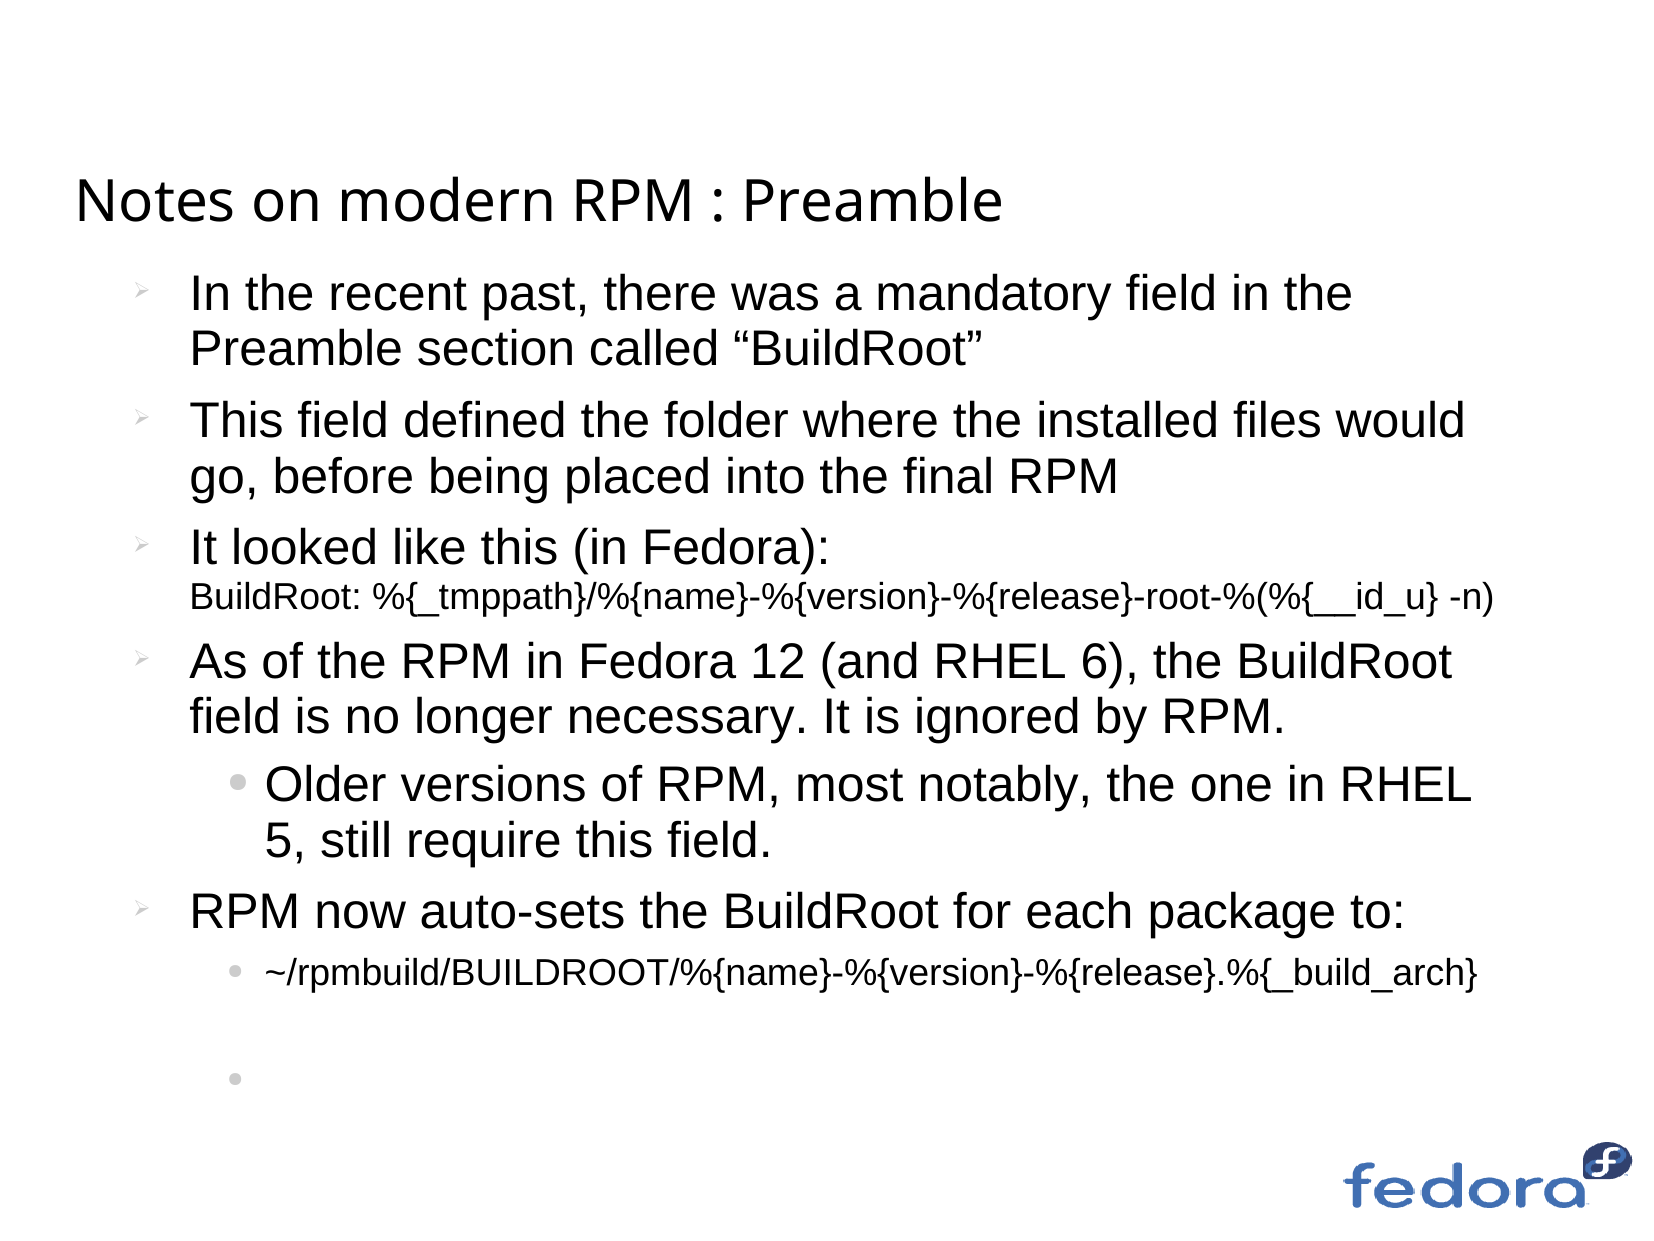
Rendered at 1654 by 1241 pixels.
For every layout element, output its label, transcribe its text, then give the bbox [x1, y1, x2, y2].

picture [1332, 1124, 1651, 1227]
list In the recent past, there was a mandatory field in the Preamble section called “BuildRoot” This field defined the folder where the installed files would go, before being placed into the final RPM It looked like this (in Fedora): BuildRoot: %{_tmppath}/%{name}-%{version}-%{release}-root-%(%{__id_u} -n) As of the RPM in Fedora 12 (and RHEL 6), the BuildRoot field is no longer necessary. It is ignored by RPM. Older versions of RPM, most notably, the one in RHEL 5, still require this field. RPM now auto-sets the BuildRoot for each package to: ~/rpmbuild/BUILDROOT/%{name}-%{version}-%{release}.%{_build_arch} [77, 264, 1500, 1174]
title Notes on modern RPM : Preamble [74, 140, 1506, 259]
